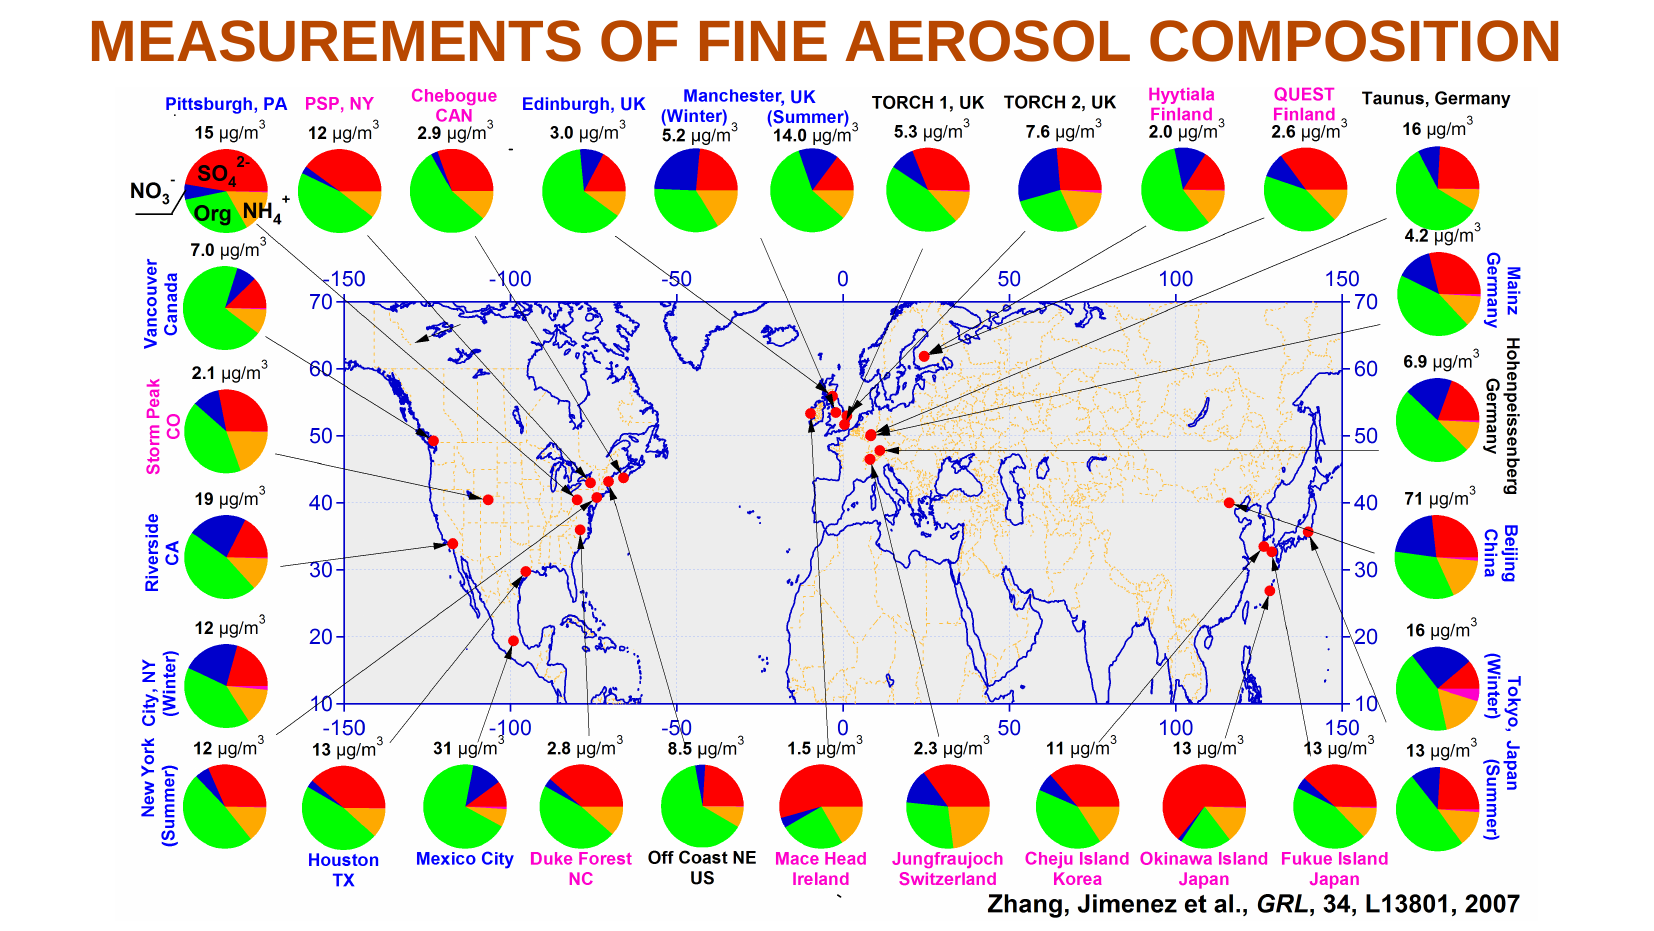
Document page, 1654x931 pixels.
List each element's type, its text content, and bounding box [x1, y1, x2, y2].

picture [115, 87, 1538, 921]
text_box MEASUREMENTS OF FINE AEROSOL COMPOSITION [0, 8, 1654, 75]
